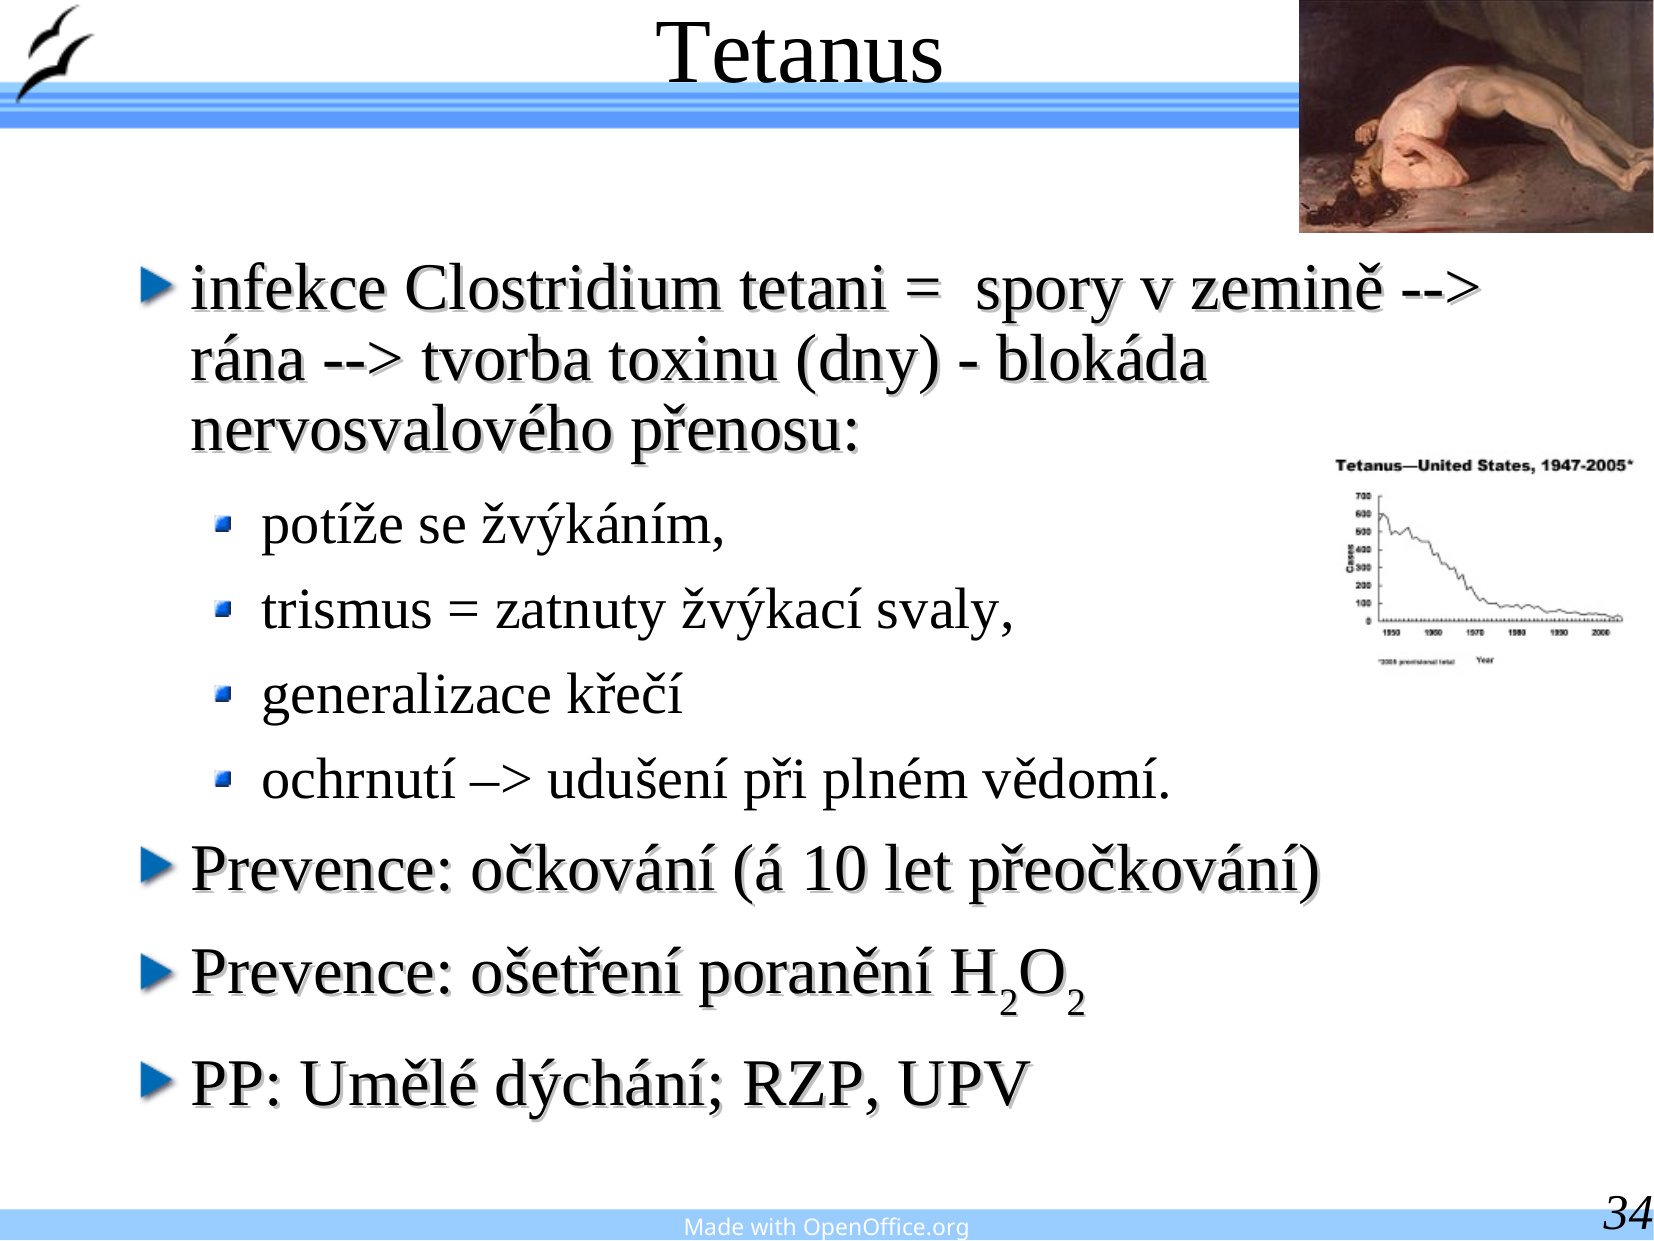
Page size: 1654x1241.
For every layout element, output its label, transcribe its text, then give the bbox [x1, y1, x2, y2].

picture [0, 0, 1654, 233]
list infekce Clostridium tetani = spory v zemině --> rána --> tvorba toxinu (dny) - blokáda nervosvalového přenosu: potíže se žvýkáním, trismus = zatnuty žvýkací svaly, generalizace křečí ochrnutí –> udušení při plném vědomí. Prevence: očkování (á 10 let přeočkování) Prevence: ošetření poranění H2O2 PP: Umělé dýchání; RZP, UPV [120, 253, 1536, 1239]
picture [1328, 438, 1642, 680]
title Tetanus [94, 0, 1299, 107]
